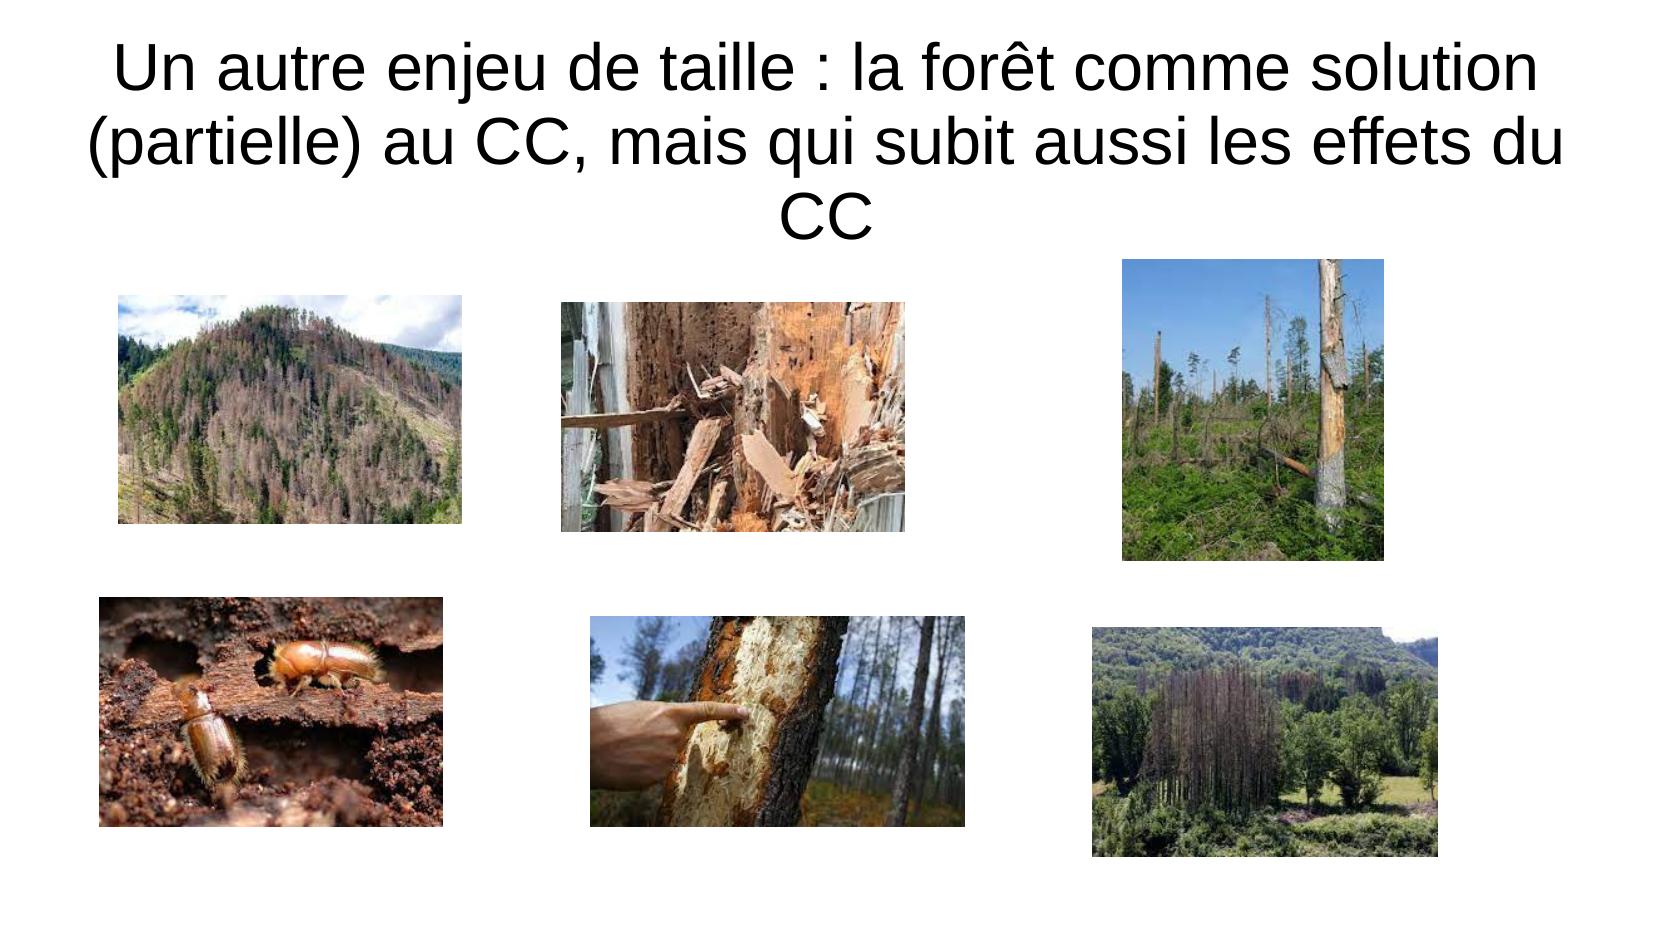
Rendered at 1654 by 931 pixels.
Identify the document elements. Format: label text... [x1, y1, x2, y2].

picture [99, 597, 443, 827]
title Un autre enjeu de taille : la forêt comme solution (partielle) au CC, mais qui subit aussi les effets du CC [82, 29, 1571, 254]
picture [1092, 627, 1438, 857]
picture [118, 295, 462, 524]
picture [1122, 259, 1384, 562]
picture [590, 616, 965, 827]
picture [561, 302, 905, 532]
